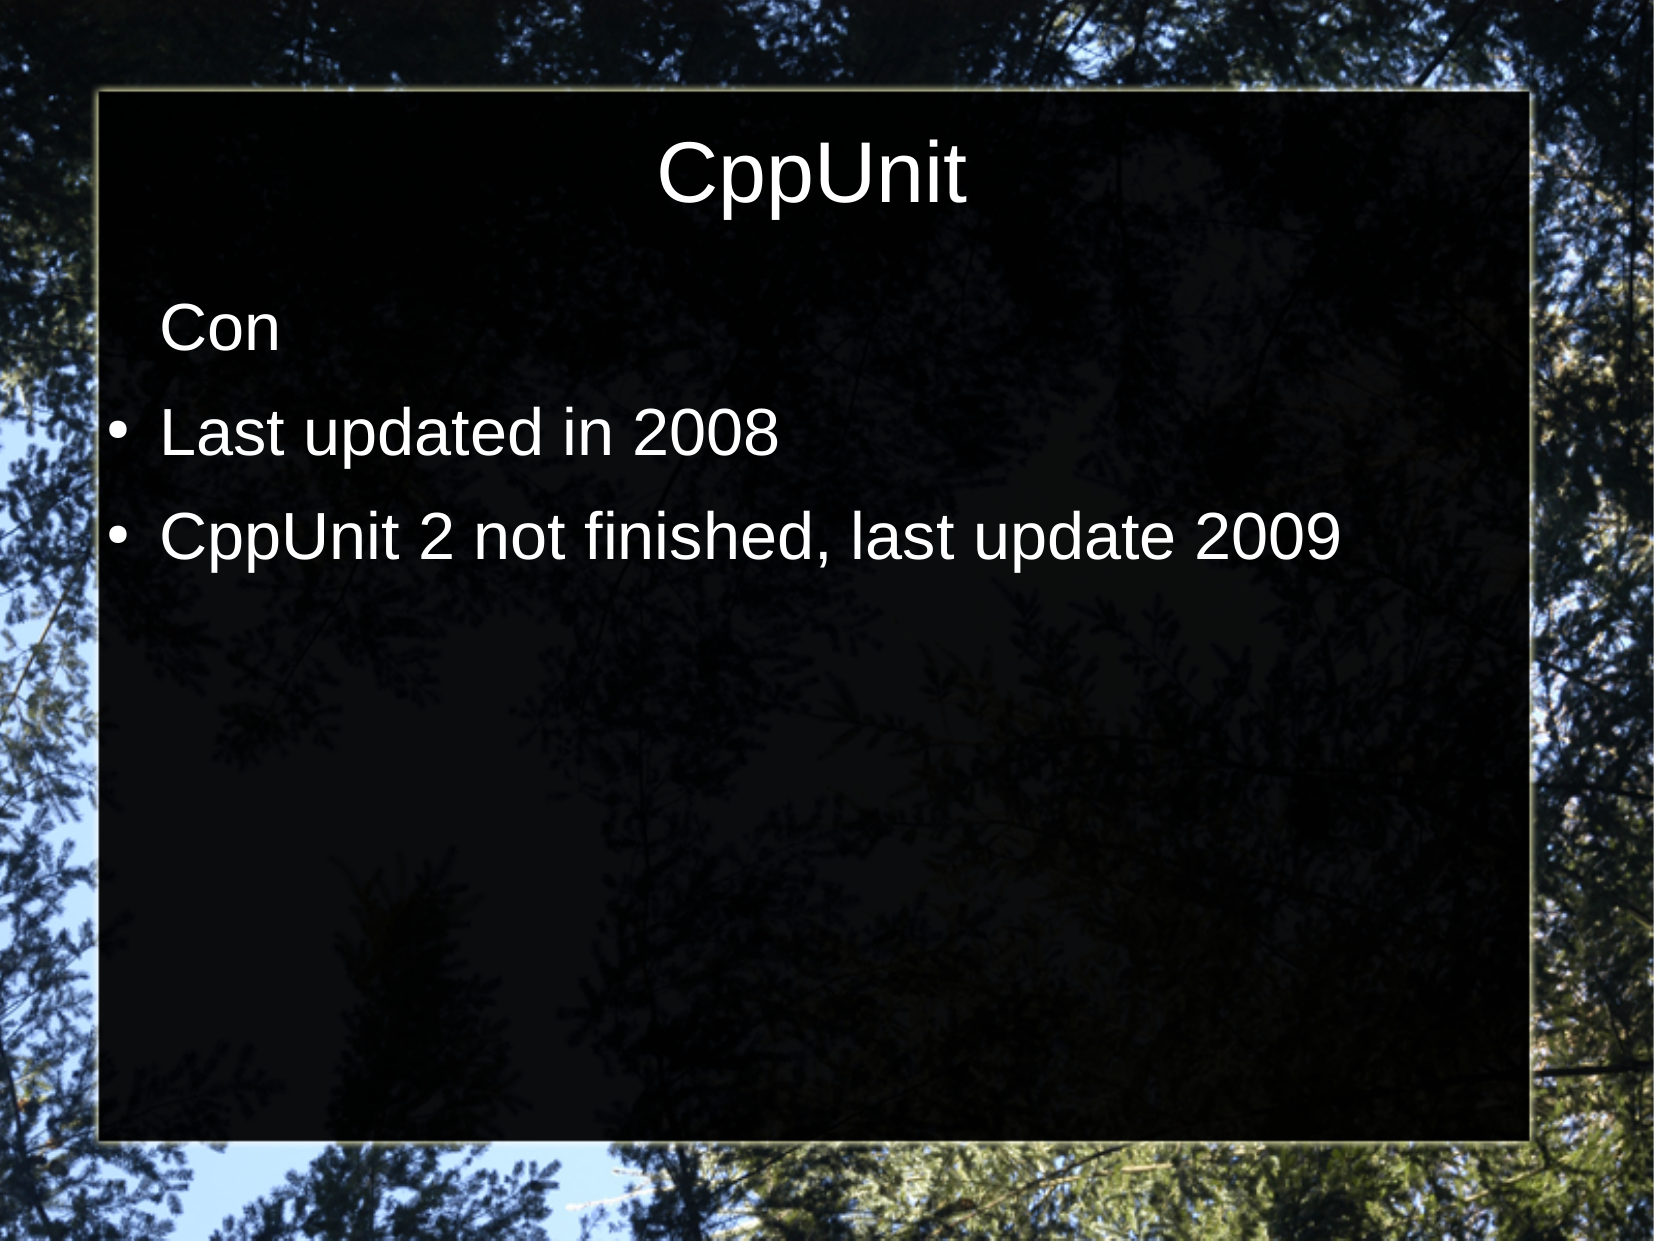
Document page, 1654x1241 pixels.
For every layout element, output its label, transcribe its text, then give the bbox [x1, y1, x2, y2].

list Con Last updated in 2008 CppUnit 2 not finished, last update 2009 [88, 290, 1536, 1109]
title CppUnit [88, 88, 1536, 257]
picture [0, 0, 1654, 1241]
